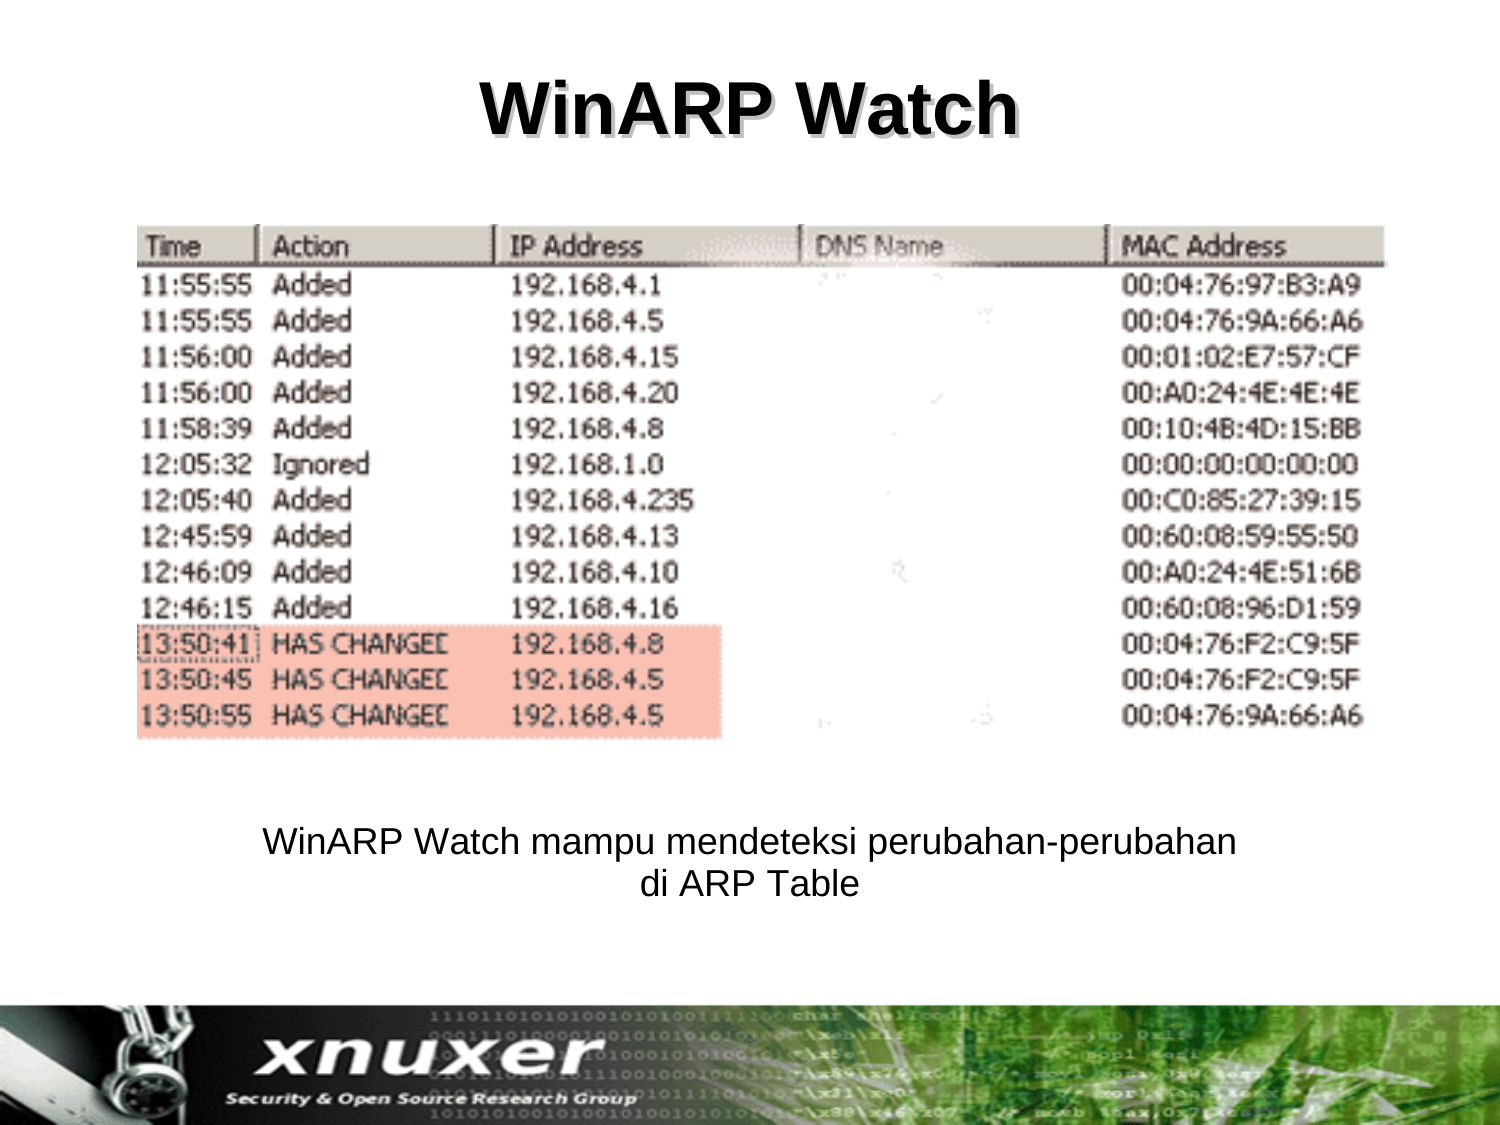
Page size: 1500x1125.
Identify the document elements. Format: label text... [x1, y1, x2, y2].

picture [0, 0, 1500, 812]
picture [0, 912, 1500, 1125]
title WinARP Watch [75, 50, 1426, 168]
text_box WinARP Watch mampu mendeteksi perubahan-perubahan di ARP Table [0, 812, 1500, 912]
